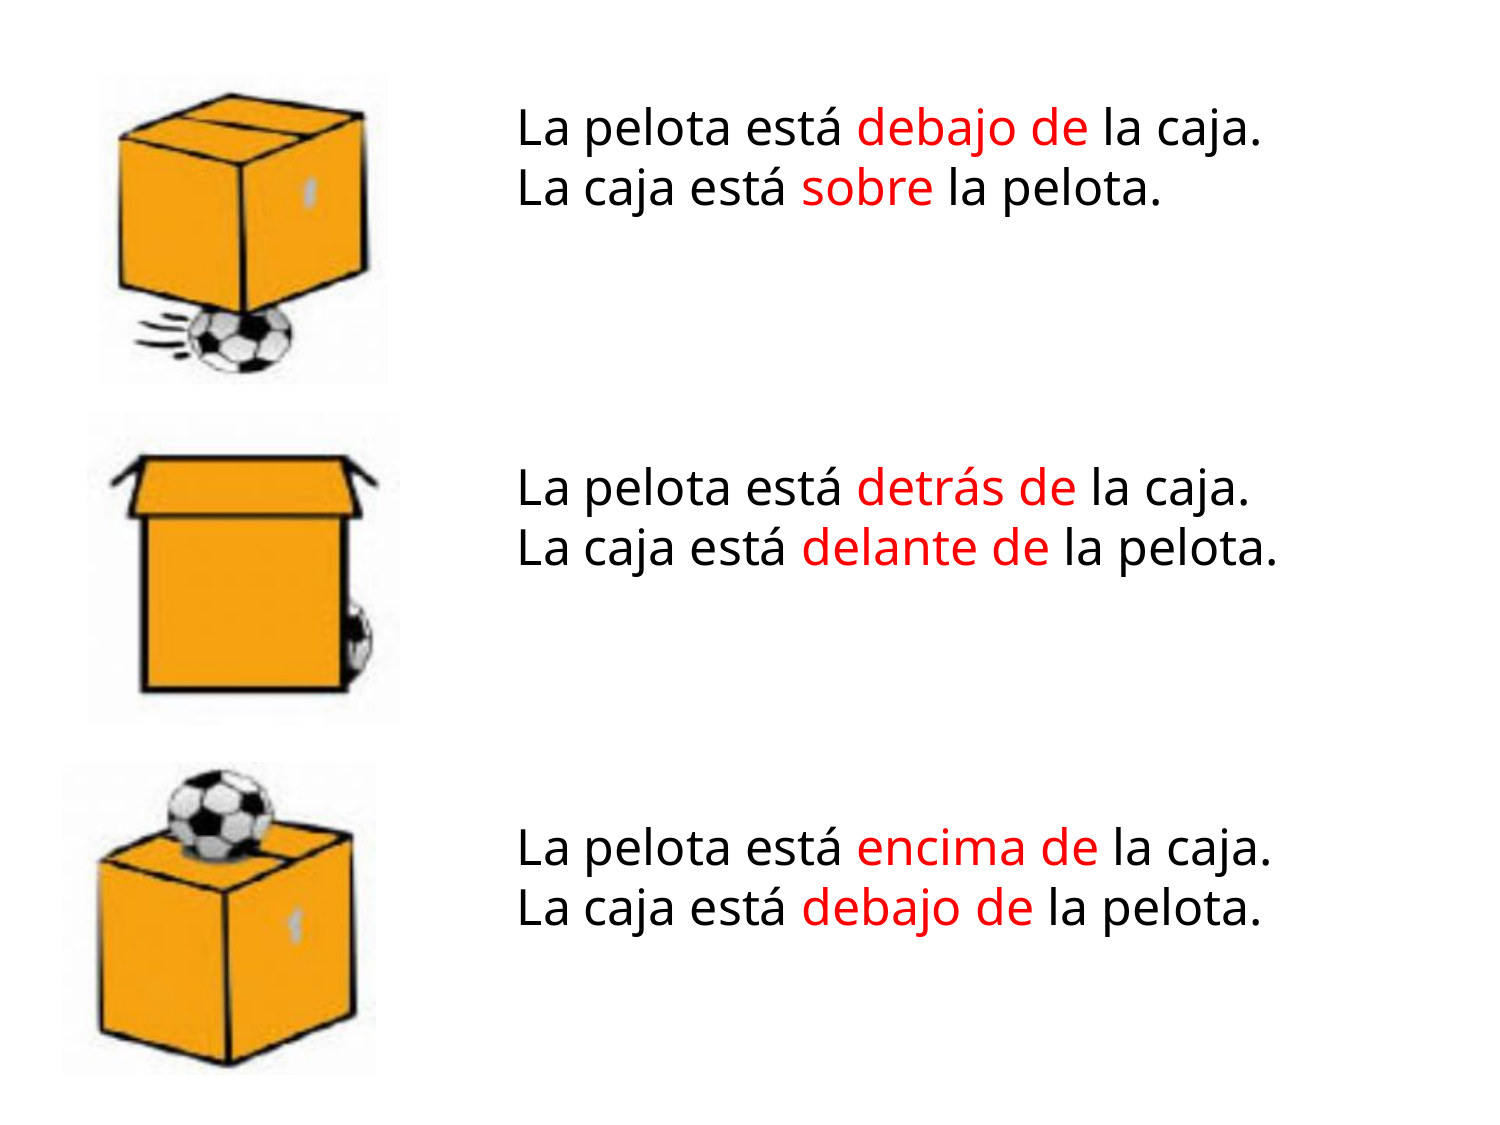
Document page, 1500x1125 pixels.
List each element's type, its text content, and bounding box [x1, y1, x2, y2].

text_box La pelota está debajo de la caja. La caja está sobre la pelota. La pelota está detrás de la caja. La caja está delante de la pelota. La pelota está encima de la caja. La caja está debajo de la pelota. [502, 87, 1298, 1123]
picture [62, 762, 376, 1075]
picture [99, 75, 388, 391]
picture [87, 412, 400, 726]
